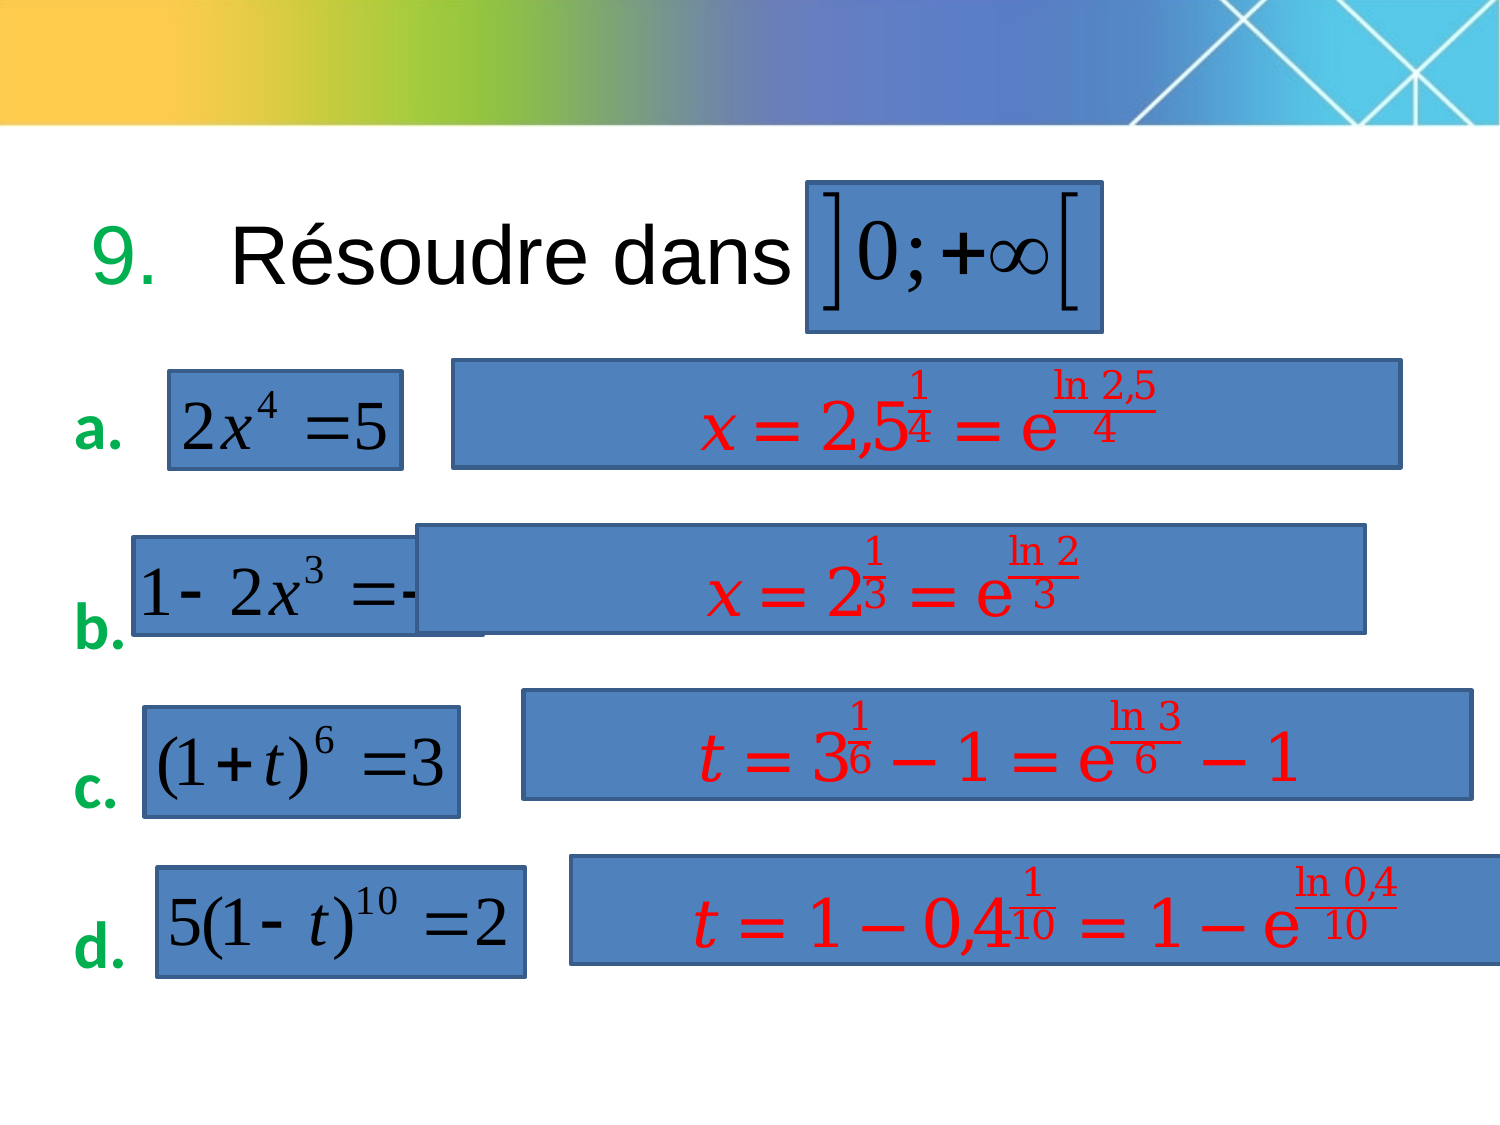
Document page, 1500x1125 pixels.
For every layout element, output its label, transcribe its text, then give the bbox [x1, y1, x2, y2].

text_box 9. Résoudre dans [75, 164, 1500, 338]
text_box a. b. c. d. [58, 375, 1442, 1017]
chart [135, 538, 415, 633]
chart [419, 527, 1364, 632]
chart [454, 361, 1399, 466]
chart [809, 184, 1101, 331]
chart [572, 857, 1500, 963]
chart [171, 373, 400, 468]
chart [146, 709, 458, 815]
chart [159, 869, 523, 976]
chart [525, 692, 1470, 797]
